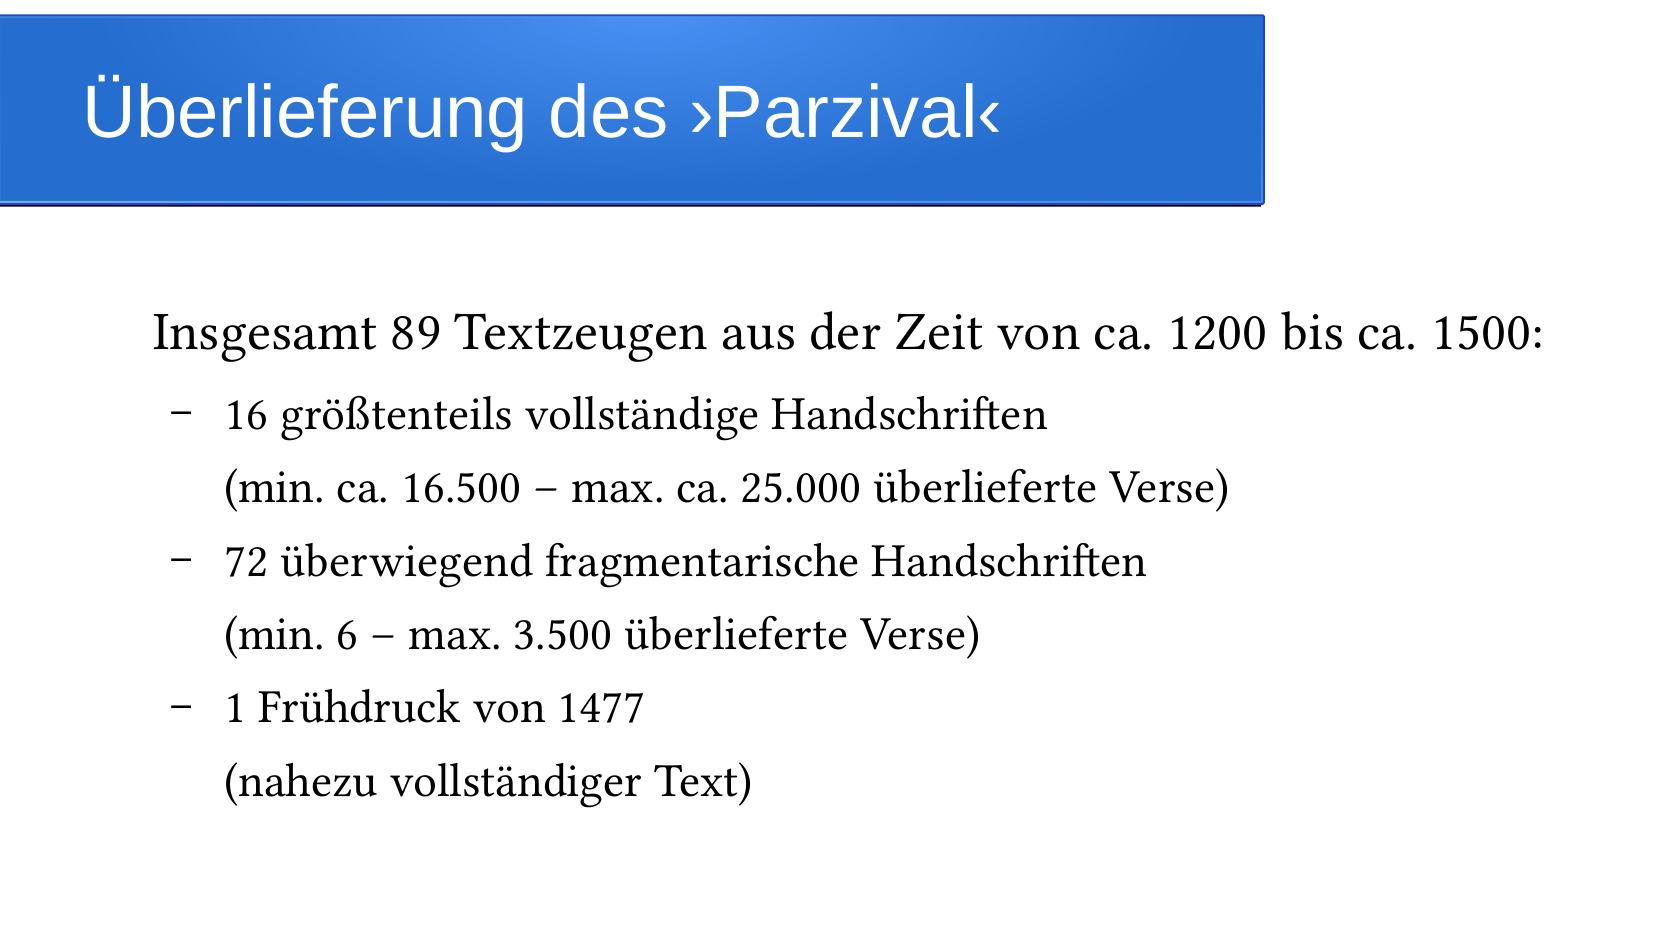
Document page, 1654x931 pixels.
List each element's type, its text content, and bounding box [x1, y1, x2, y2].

title Überlieferung des ›Parzival‹ [82, 35, 1235, 189]
list Insgesamt 89 Textzeugen aus der Zeit von ca. 1200 bis ca. 1500: 16 größtenteils vollständige Handschriften (min. ca. 16.500 – max. ca. 25.000 überlieferte Verse) 72 überwiegend fragmentarische Handschriften (min. 6 – max. 3.500 überlieferte Verse) 1 Frühdruck von 1477 (nahezu vollständiger Text) [82, 301, 1560, 826]
